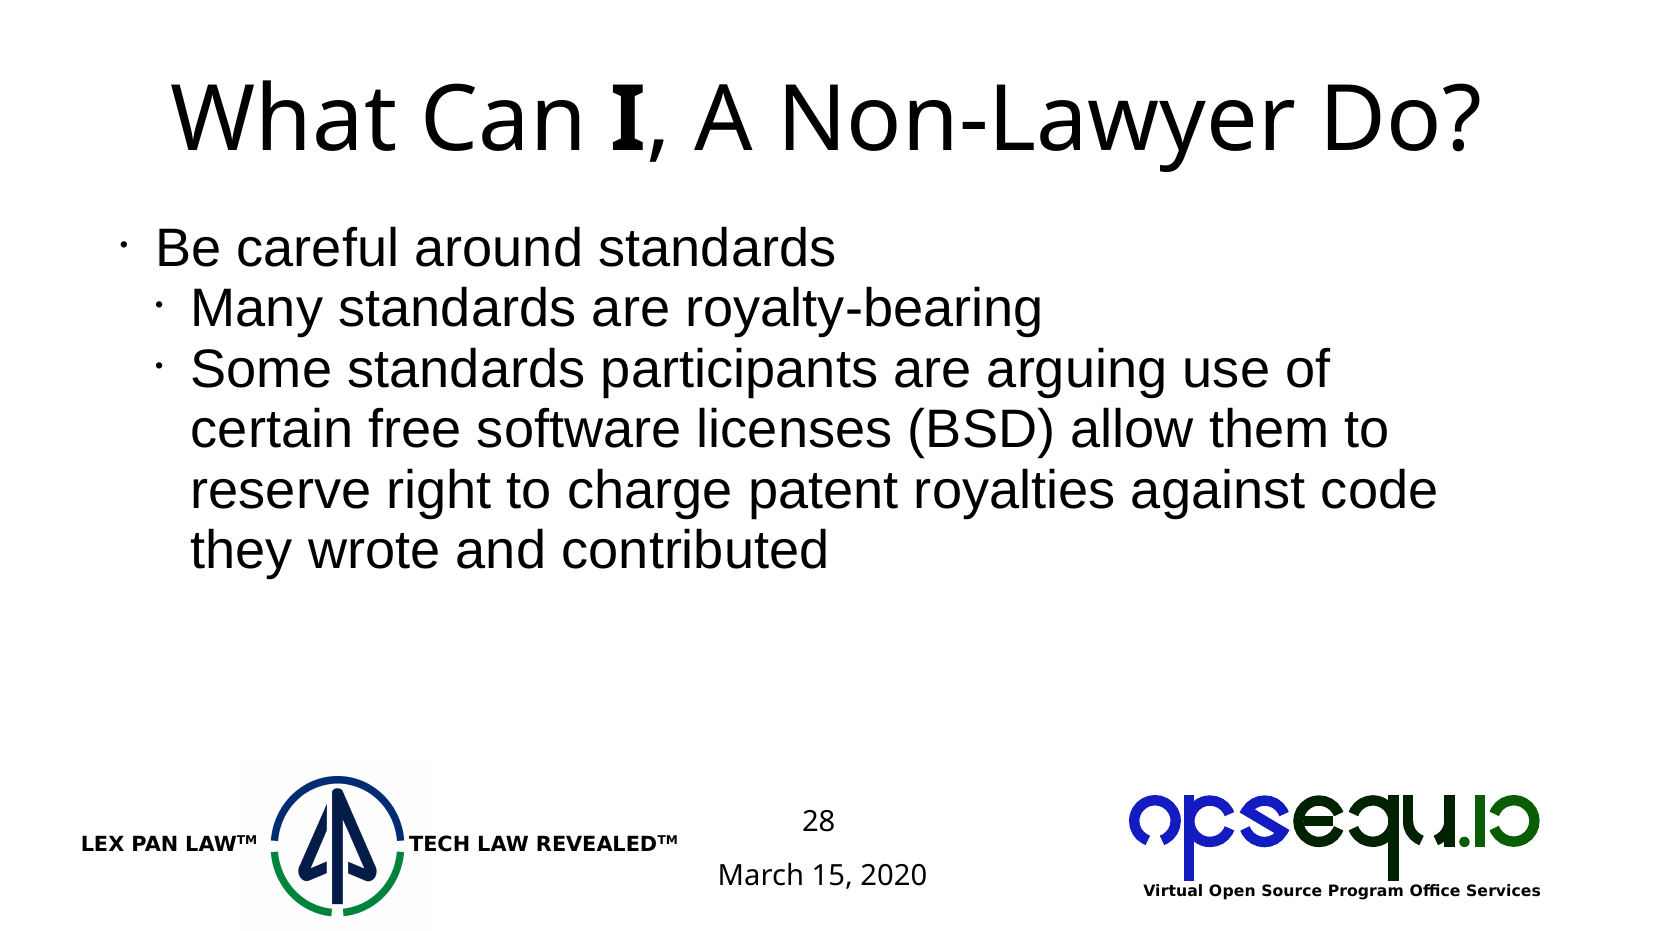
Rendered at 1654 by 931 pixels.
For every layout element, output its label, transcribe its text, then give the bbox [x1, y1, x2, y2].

text_box Be careful around standards Many standards are royalty-bearing Some standards participants are arguing use of certain free software licenses (BSD) allow them to reserve right to charge patent royalties against code they wrote and contributed [105, 210, 1516, 589]
title What Can I, A Non-Lawyer Do? [82, 37, 1571, 193]
picture [240, 760, 433, 931]
